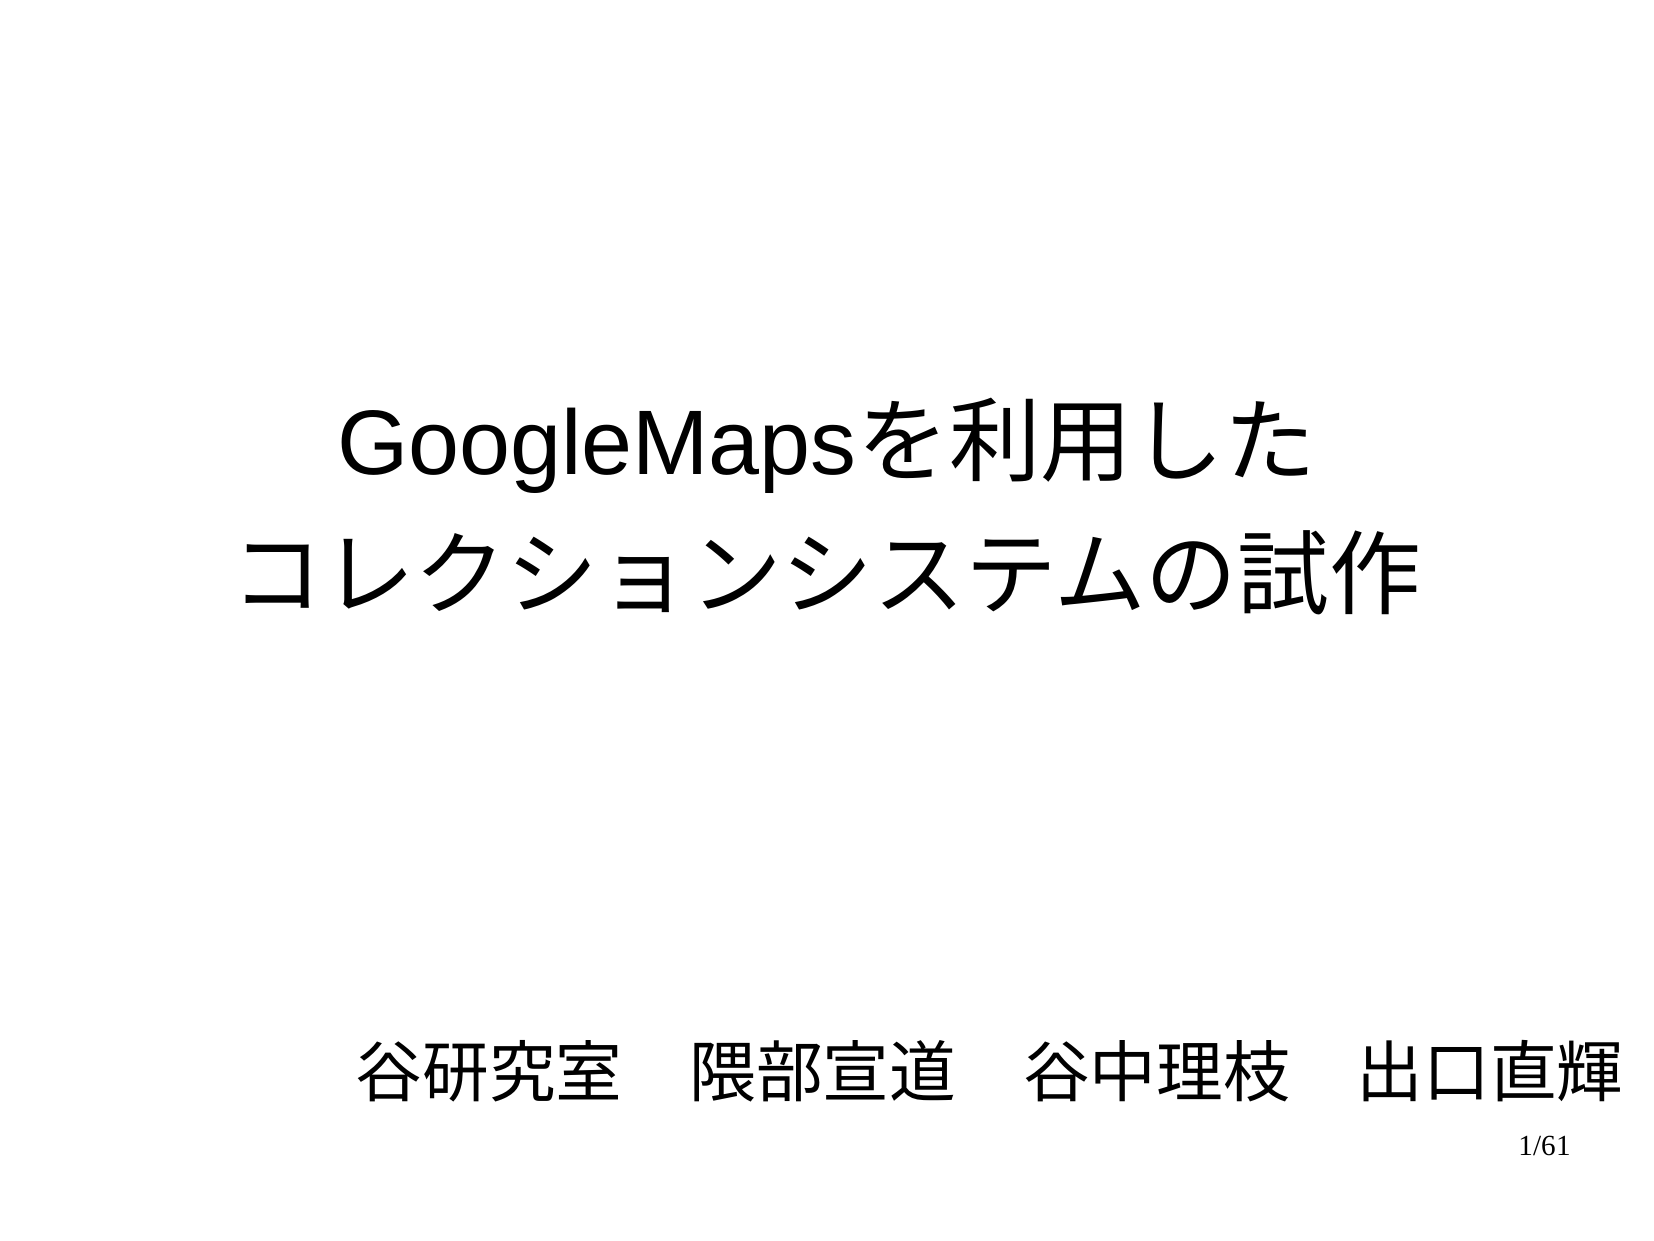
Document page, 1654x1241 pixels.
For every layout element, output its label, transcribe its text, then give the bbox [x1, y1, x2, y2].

subtitle 谷研究室 隈部宣道 谷中理枝 出口直輝 [135, 1003, 1624, 1131]
title GoogleMapsを利用した コレクションシステムの試作 [82, 397, 1571, 605]
